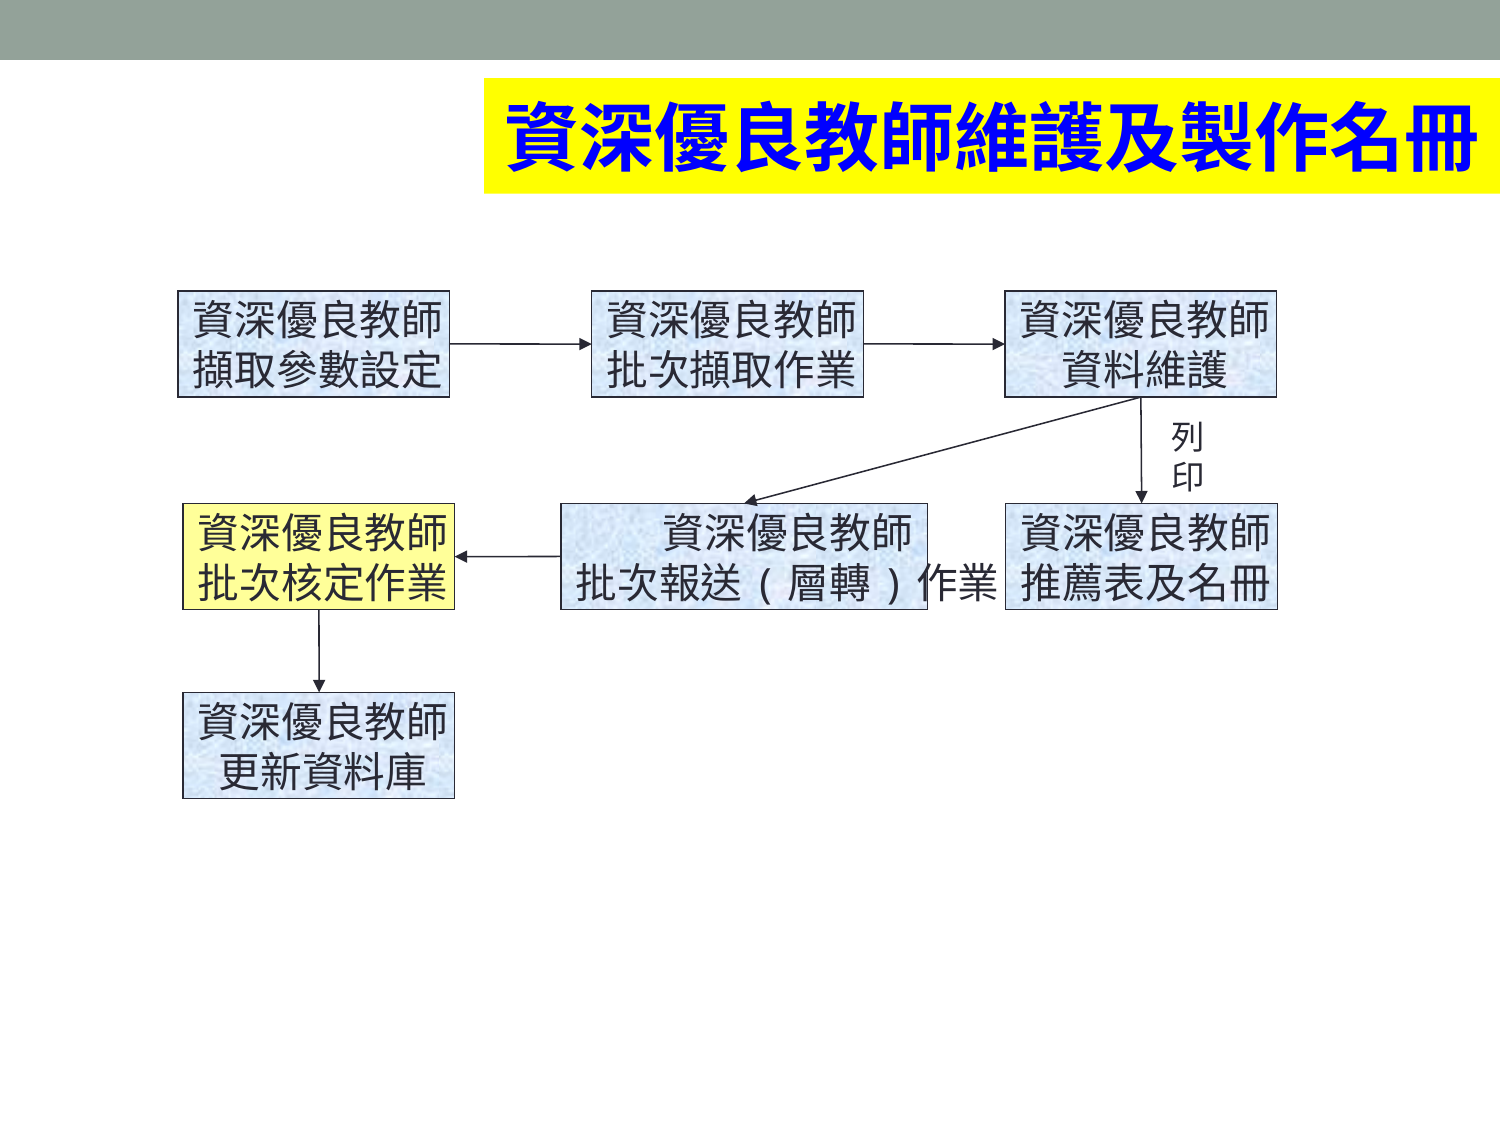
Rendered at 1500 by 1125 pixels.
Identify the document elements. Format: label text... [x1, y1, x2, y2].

text_box 資深優良教師 更新資料庫 [183, 692, 455, 799]
text_box 資深優良教師 推薦表及名冊 [1006, 503, 1277, 610]
text_box 資深優良教師維護及製作名冊 [484, 78, 1500, 194]
text_box 資深優良教師 擷取參數設定 [178, 291, 450, 397]
text_box 列印 [1156, 408, 1227, 492]
text_box 資深優良教師 批次核定作業 [183, 503, 455, 610]
text_box 資深優良教師 資料維護 [1005, 291, 1277, 397]
text_box 資深優良教師 批次擷取作業 [592, 291, 863, 397]
text_box 資深優良教師 批次報送(層轉)作業 [561, 503, 928, 610]
